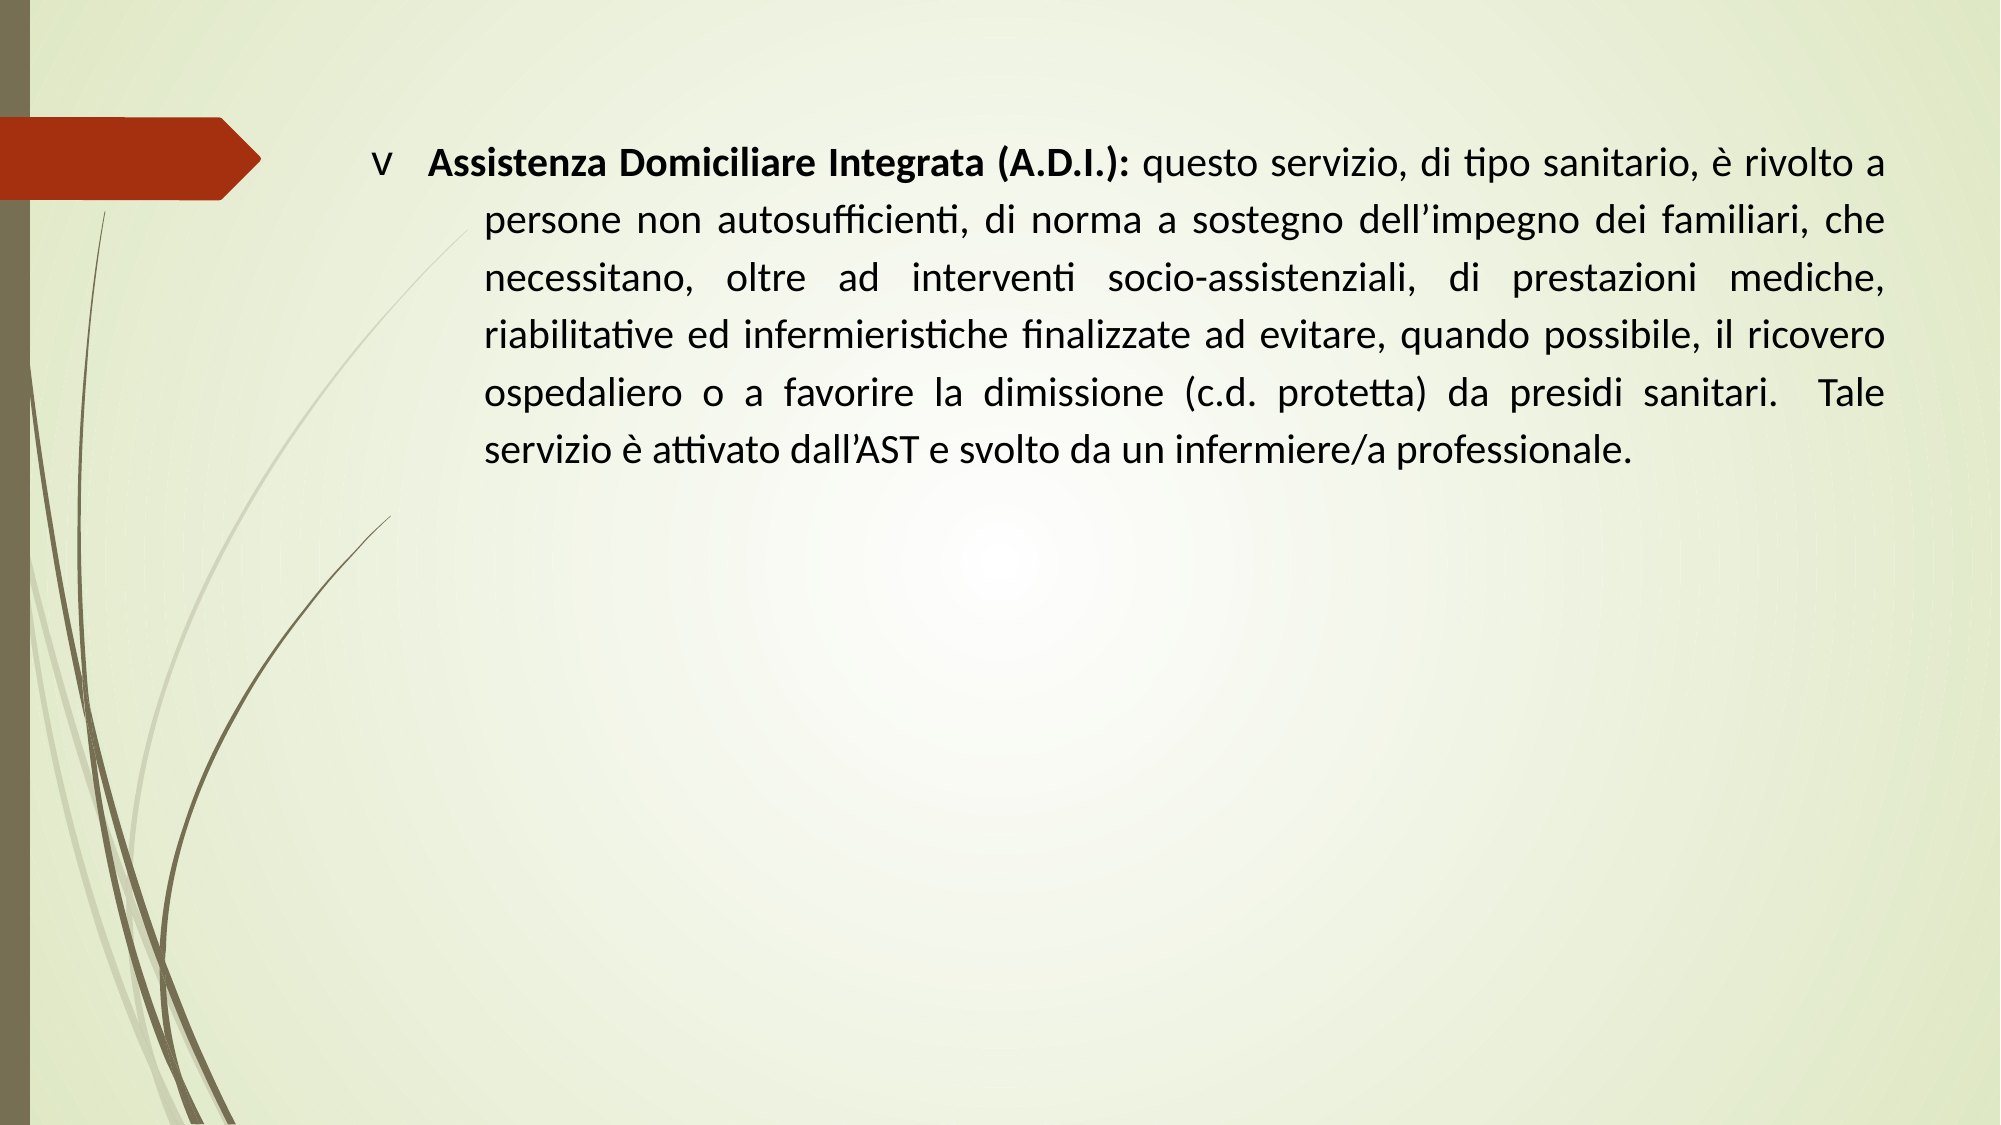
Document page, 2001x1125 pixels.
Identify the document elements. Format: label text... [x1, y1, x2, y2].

text_box Assistenza Domiciliare Integrata (A.D.I.): questo servizio, di tipo sanitario, è rivolto a persone non autosufficienti, di norma a sostegno dell’impegno dei familiari, che necessitano, oltre ad interventi socio-assistenziali, di prestazioni mediche, riabilitative ed infermieristiche finalizzate ad evitare, quando possibile, il ricovero ospedaliero o a favorire la dimissione (c.d. protetta) da presidi sanitari. Tale servizio è attivato dall’AST e svolto da un infermiere/a professionale. [356, 119, 1902, 480]
